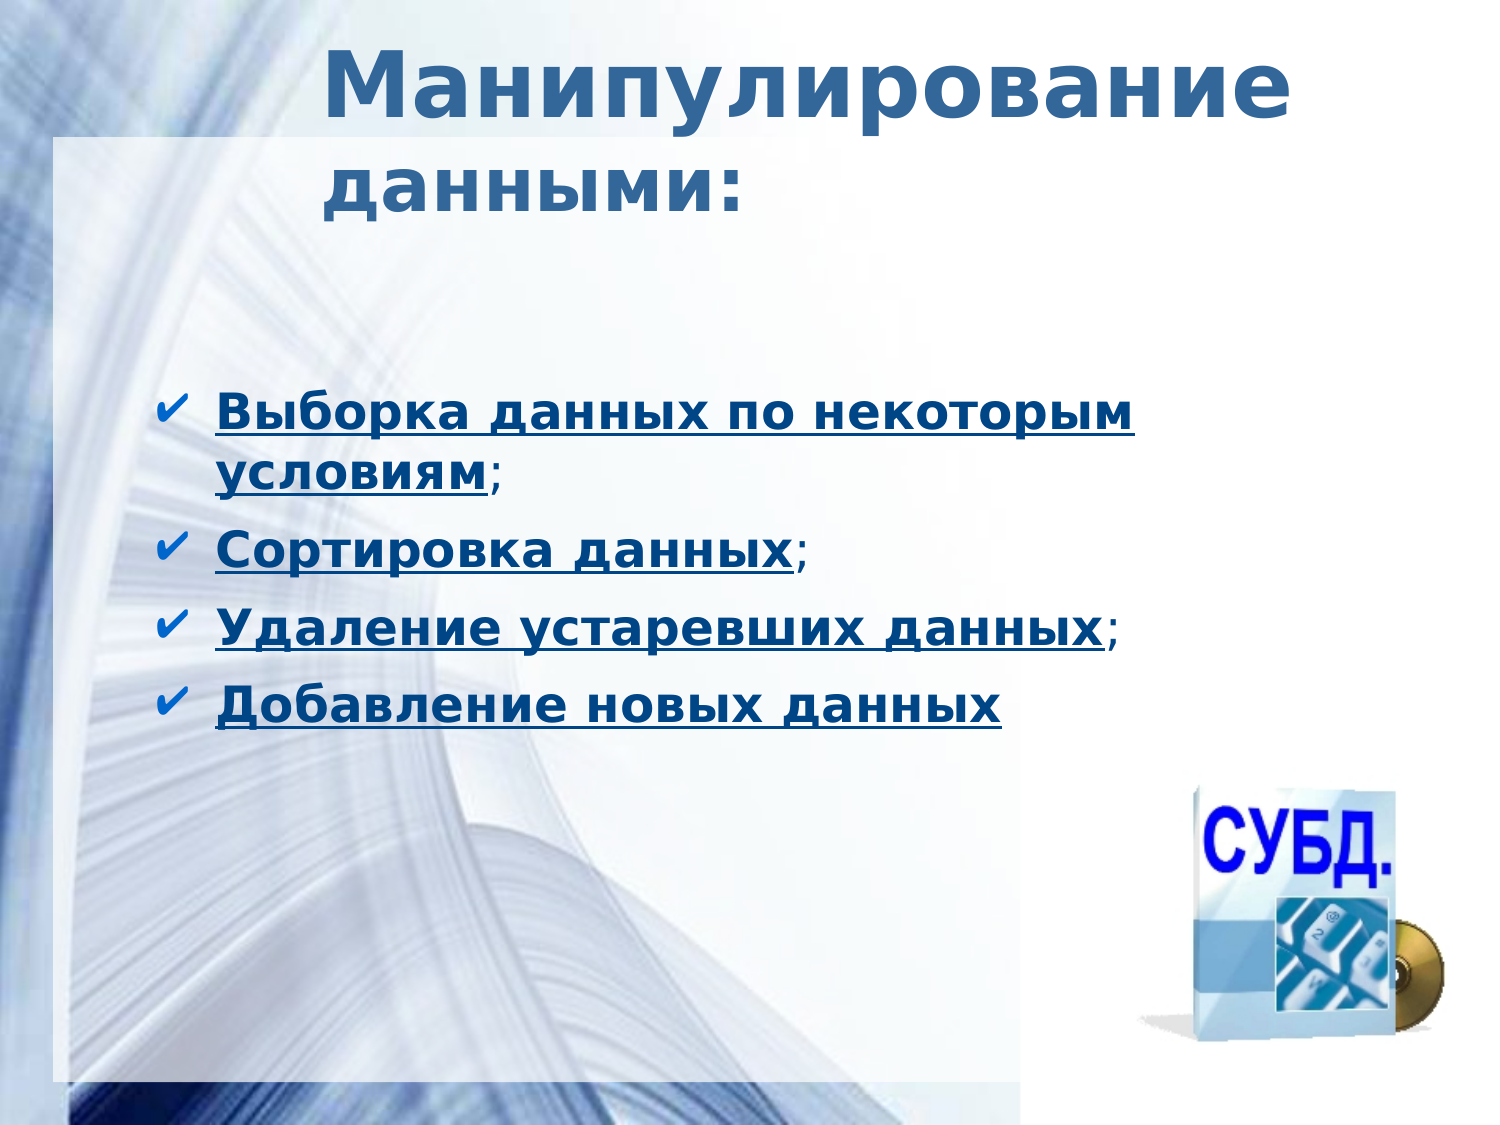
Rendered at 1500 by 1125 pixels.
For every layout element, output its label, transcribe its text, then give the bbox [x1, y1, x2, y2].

text_box Манипулирование данными: [305, 18, 1310, 234]
text_box Выборка данных по некоторым условиям; Сортировка данных; Удаление устаревших данных; Добавление новых данных [141, 312, 1340, 719]
picture [0, 0, 1500, 1125]
